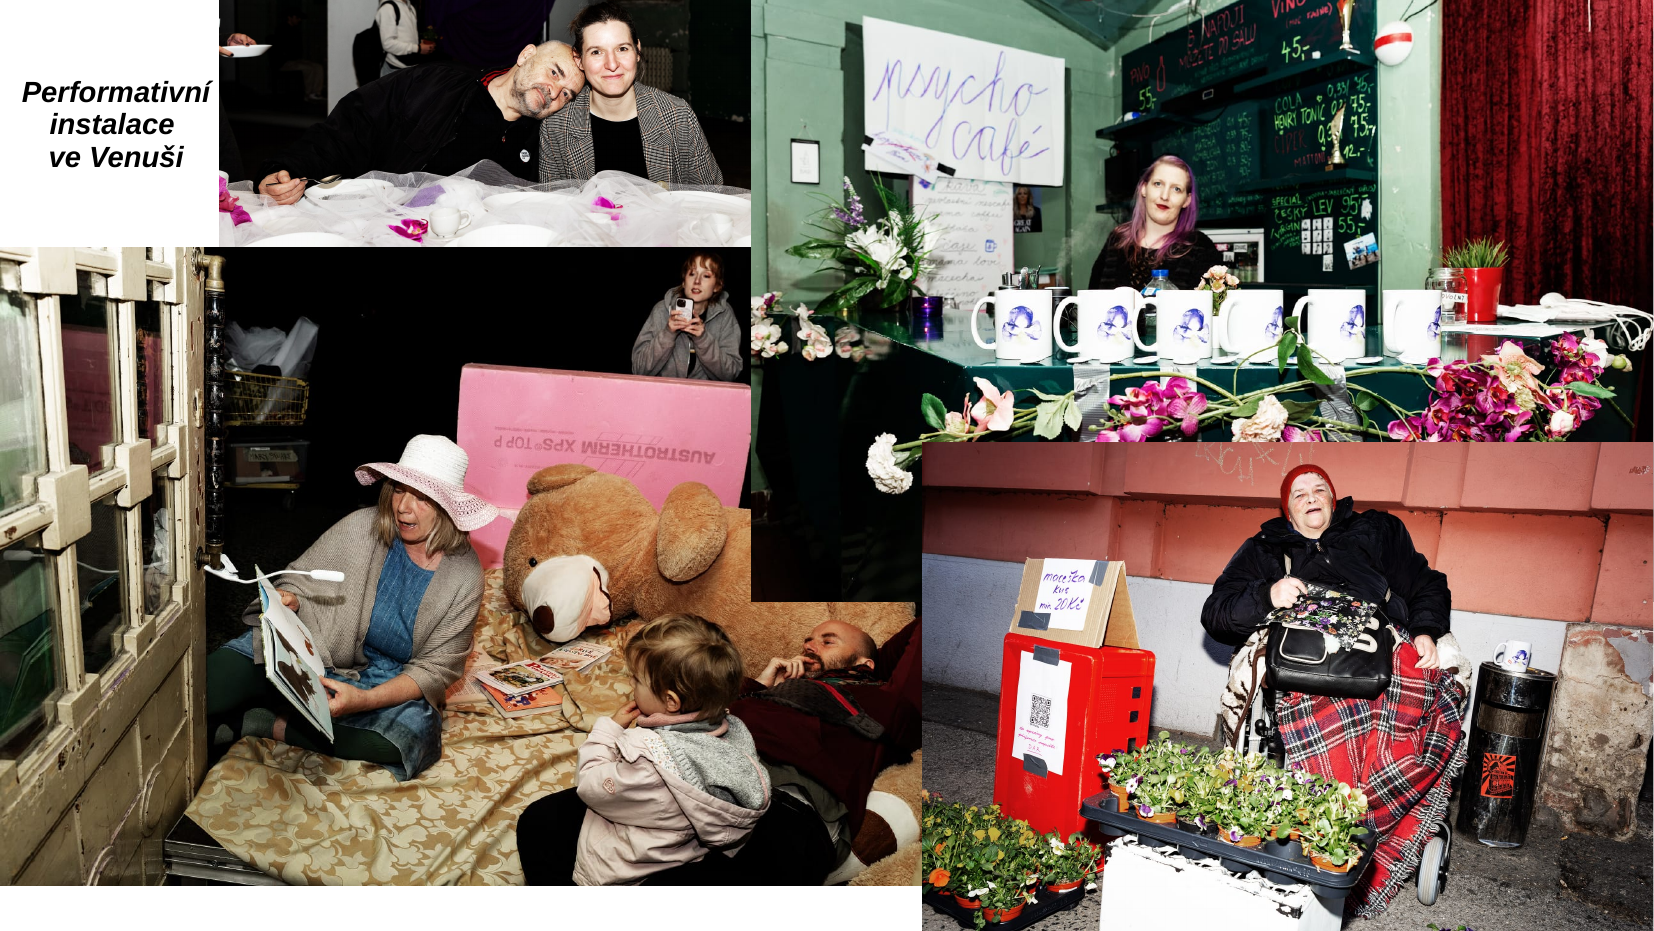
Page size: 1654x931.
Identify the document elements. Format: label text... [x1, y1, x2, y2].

picture [0, 0, 1654, 931]
title Performativní instalace ve Venuši [12, 42, 220, 207]
